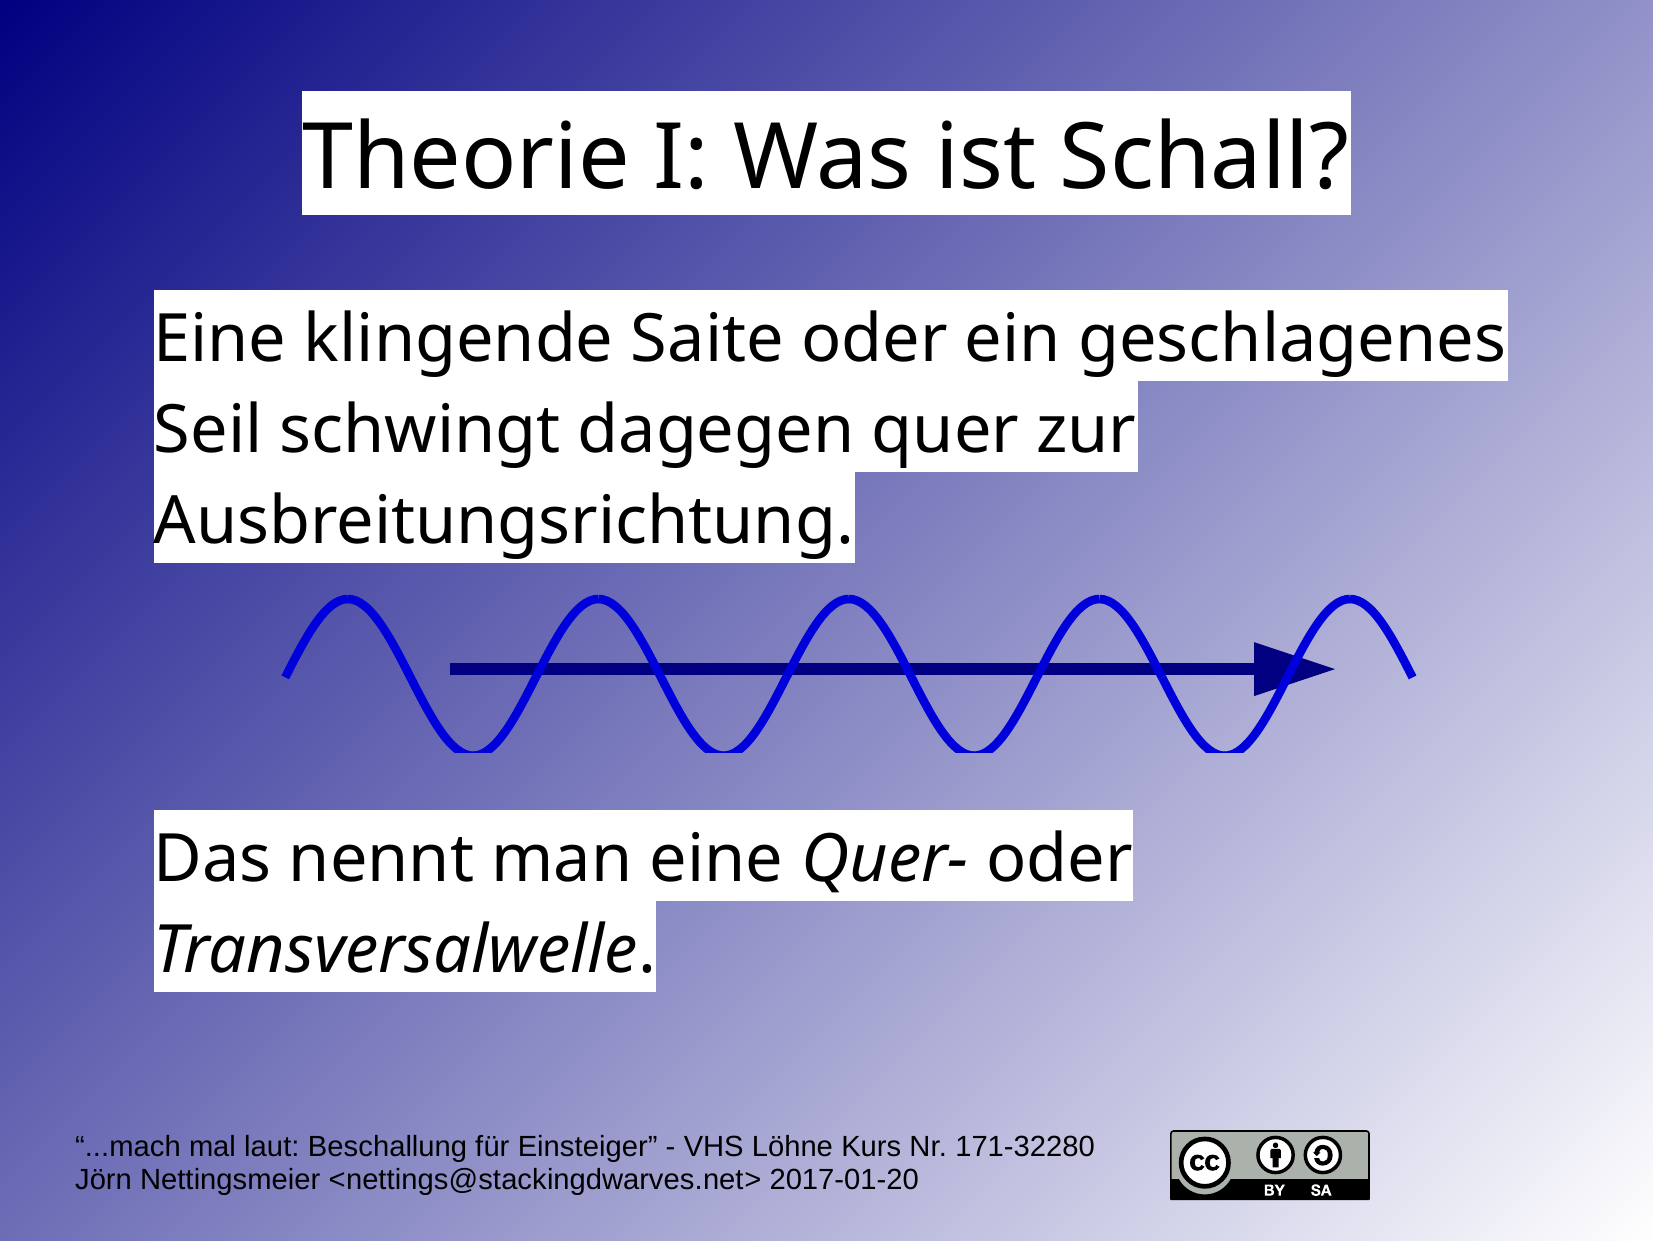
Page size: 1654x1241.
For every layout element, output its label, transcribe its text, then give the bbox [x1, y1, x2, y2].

list Eine klingende Saite oder ein geschlagenes Seil schwingt dagegen quer zur Ausbreitungsrichtung. [82, 290, 1571, 586]
list Das nennt man eine Quer- oder Transversalwelle. [82, 810, 1571, 1045]
picture [179, 581, 1548, 753]
title Theorie I: Was ist Schall? [82, 49, 1571, 257]
